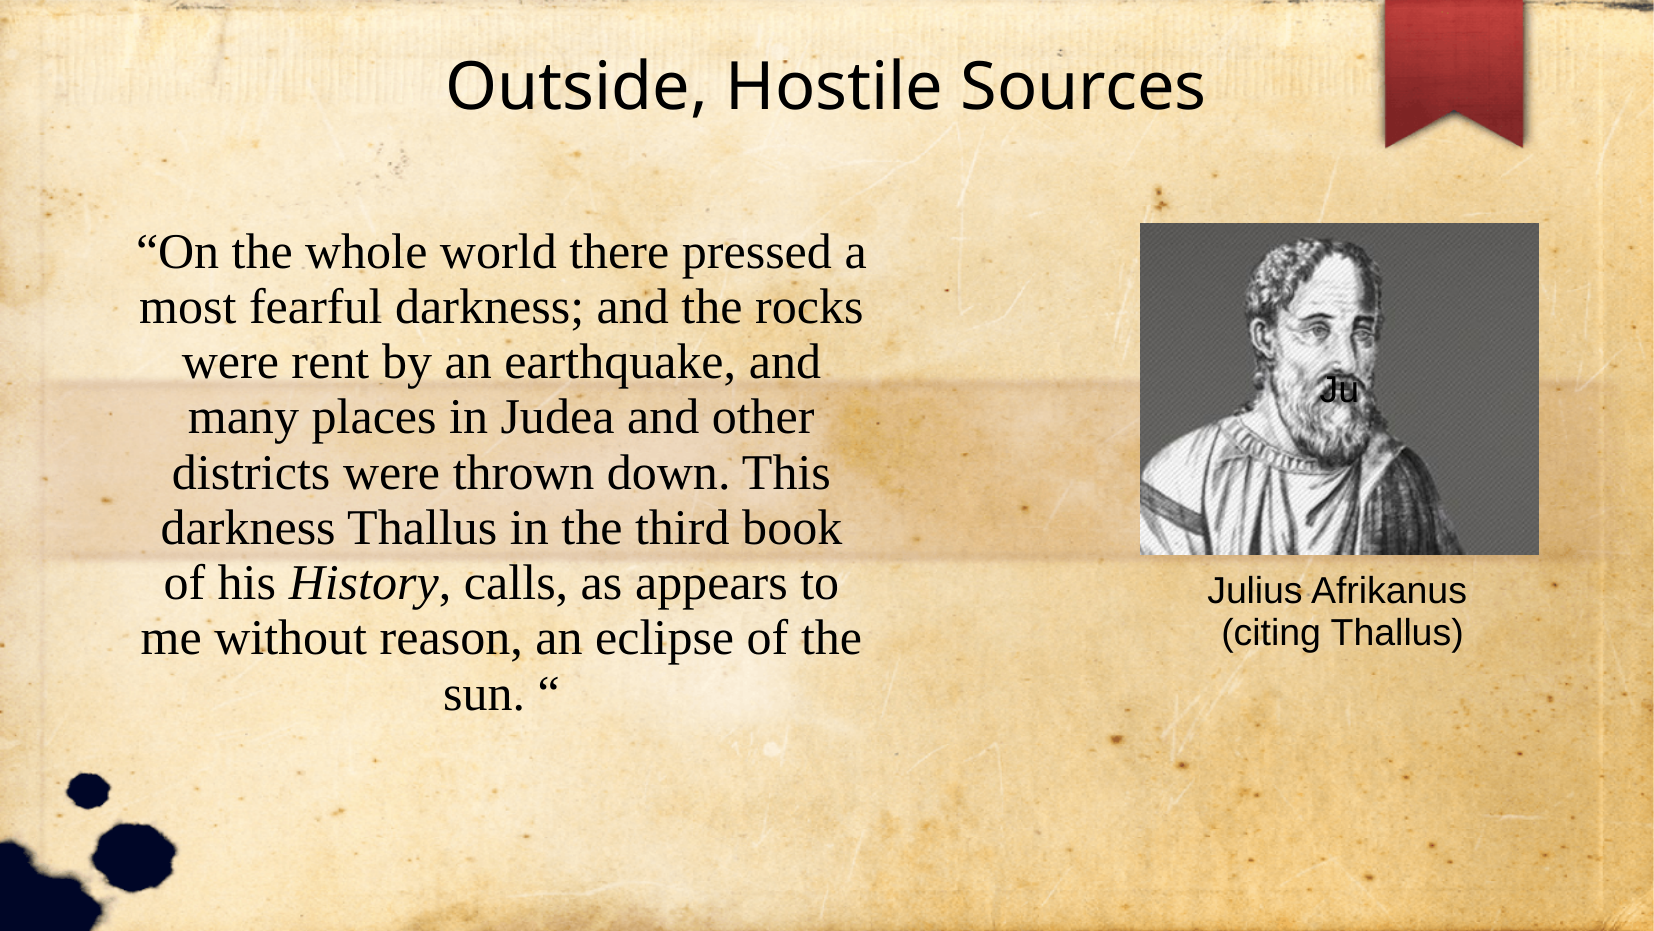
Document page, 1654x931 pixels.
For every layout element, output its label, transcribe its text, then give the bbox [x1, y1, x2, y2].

picture [0, 0, 1654, 931]
list “On the whole world there pressed a most fearful darkness; and the rocks were rent by an earthquake, and many places in Judea and other districts were thrown down. This darkness Thallus in the third book of his History, calls, as appears to me without reason, an eclipse of the sun. “ [64, 223, 868, 763]
text_box Julius Afrikanus (citing Thallus) [1140, 561, 1546, 667]
title Outside, Hostile Sources [82, 5, 1571, 162]
